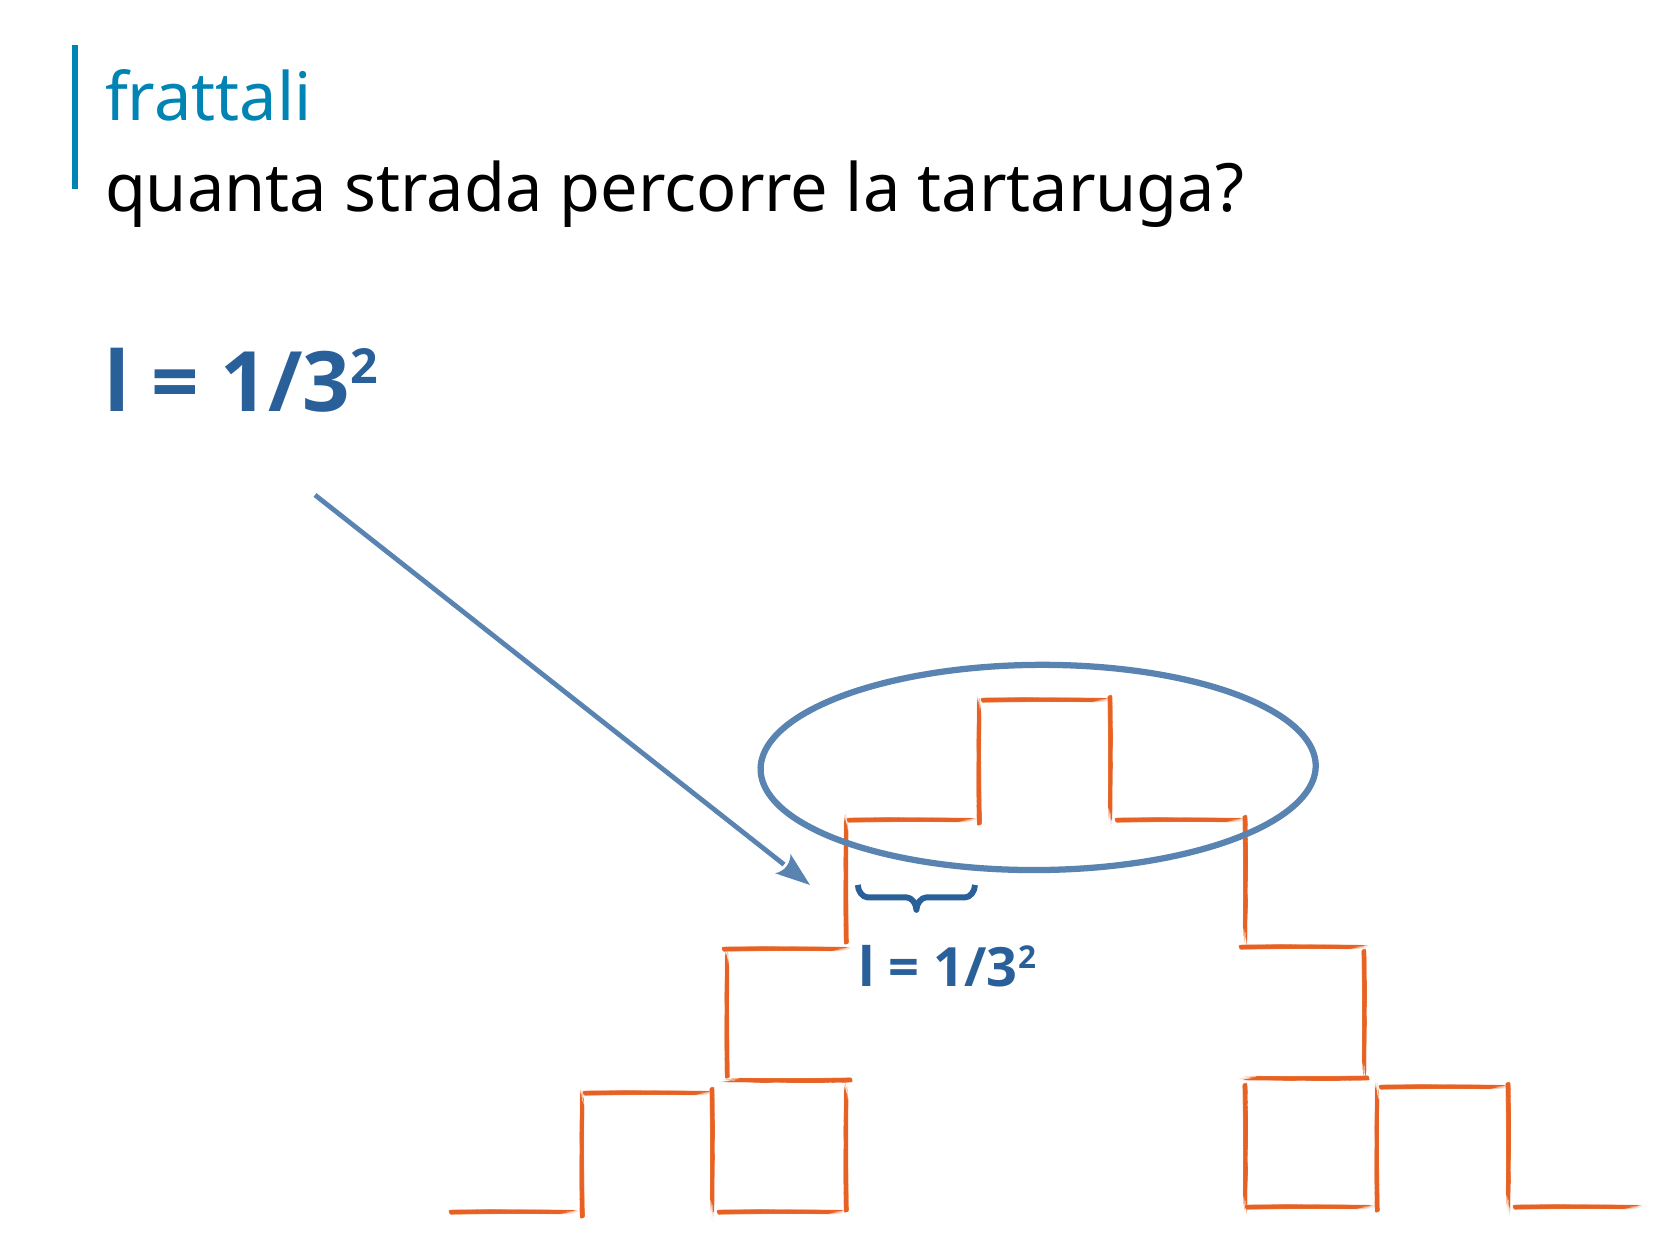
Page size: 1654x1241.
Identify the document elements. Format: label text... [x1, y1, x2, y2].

picture [448, 1083, 719, 1222]
picture [1234, 838, 1374, 1084]
picture [843, 846, 849, 925]
text_box l = 1/32 [90, 320, 392, 436]
picture [1114, 814, 1250, 832]
picture [843, 690, 1116, 839]
text_box l = 1/32 [843, 925, 1051, 1006]
picture [1512, 1204, 1648, 1210]
picture [1242, 1077, 1514, 1218]
picture [716, 943, 853, 1215]
title frattali quanta strada percorre la tartaruga? [105, 49, 1571, 200]
